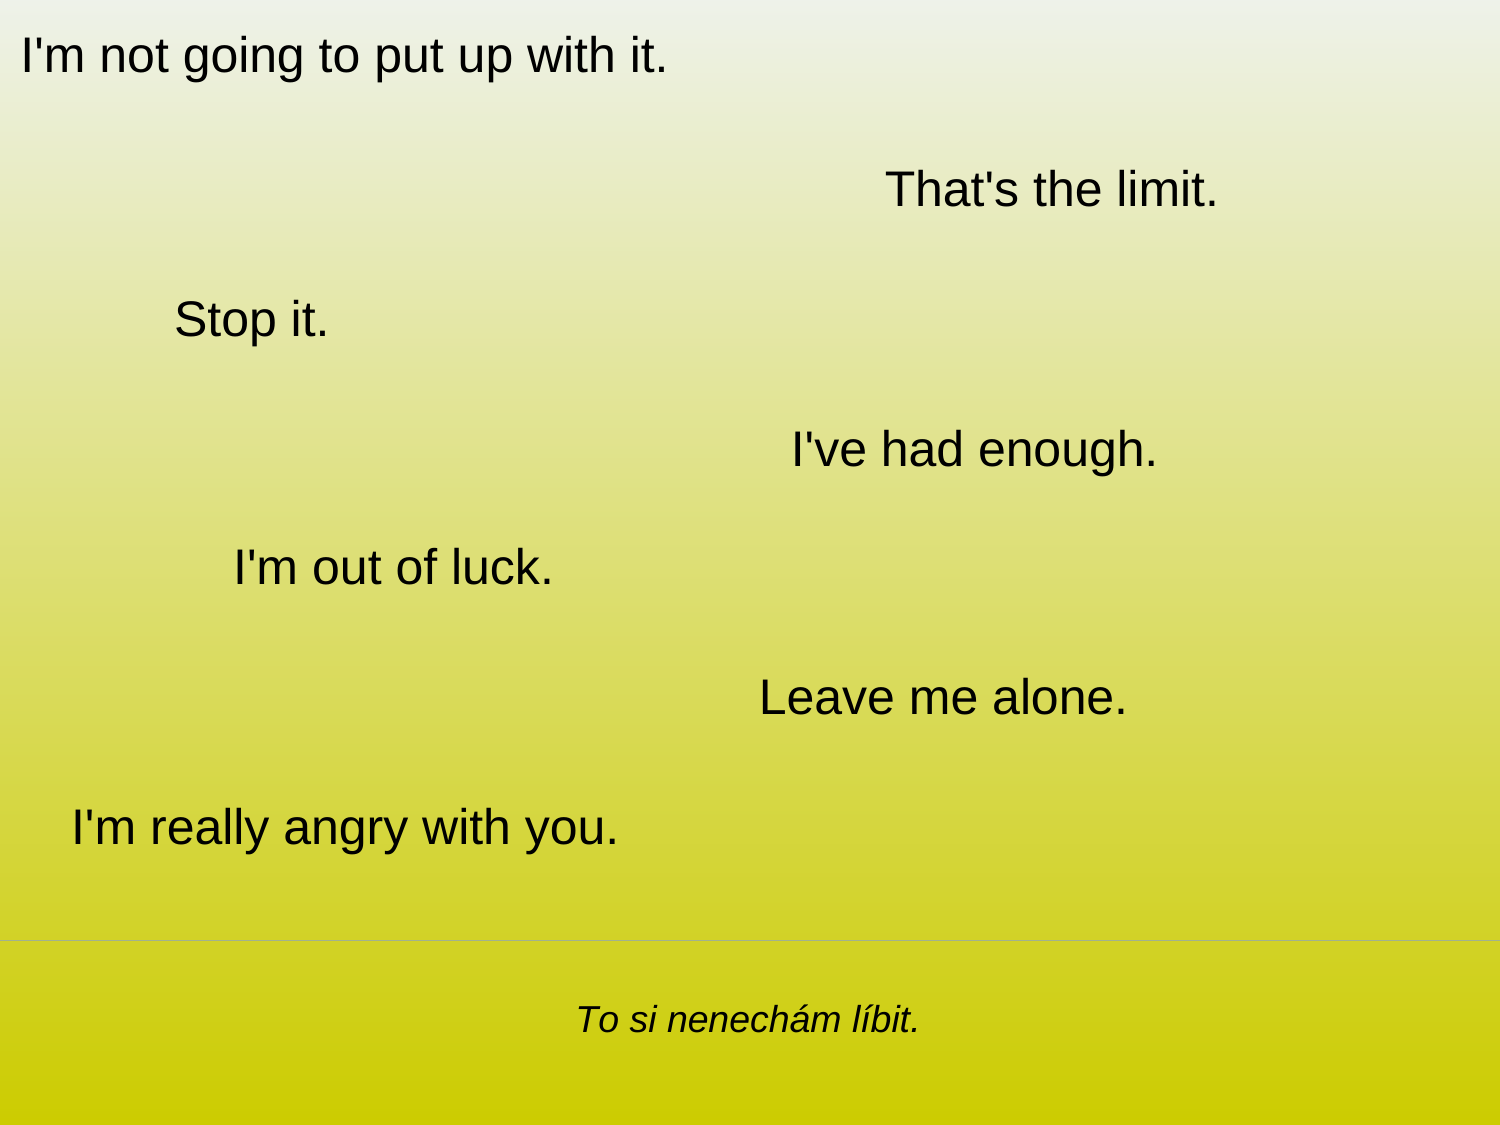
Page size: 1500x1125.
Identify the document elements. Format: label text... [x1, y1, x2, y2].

text_box Stop it. [159, 278, 751, 355]
text_box Leave me alone. [744, 656, 1164, 733]
text_box That's the limit. [870, 148, 1235, 225]
text_box I'm out of luck. [218, 527, 609, 603]
text_box I'm not going to put up with it. [5, 14, 1500, 90]
text_box I've had enough. [775, 408, 1174, 485]
text_box I'm really angry with you. [56, 786, 635, 863]
text_box To si nenechám líbit. [560, 987, 936, 1049]
